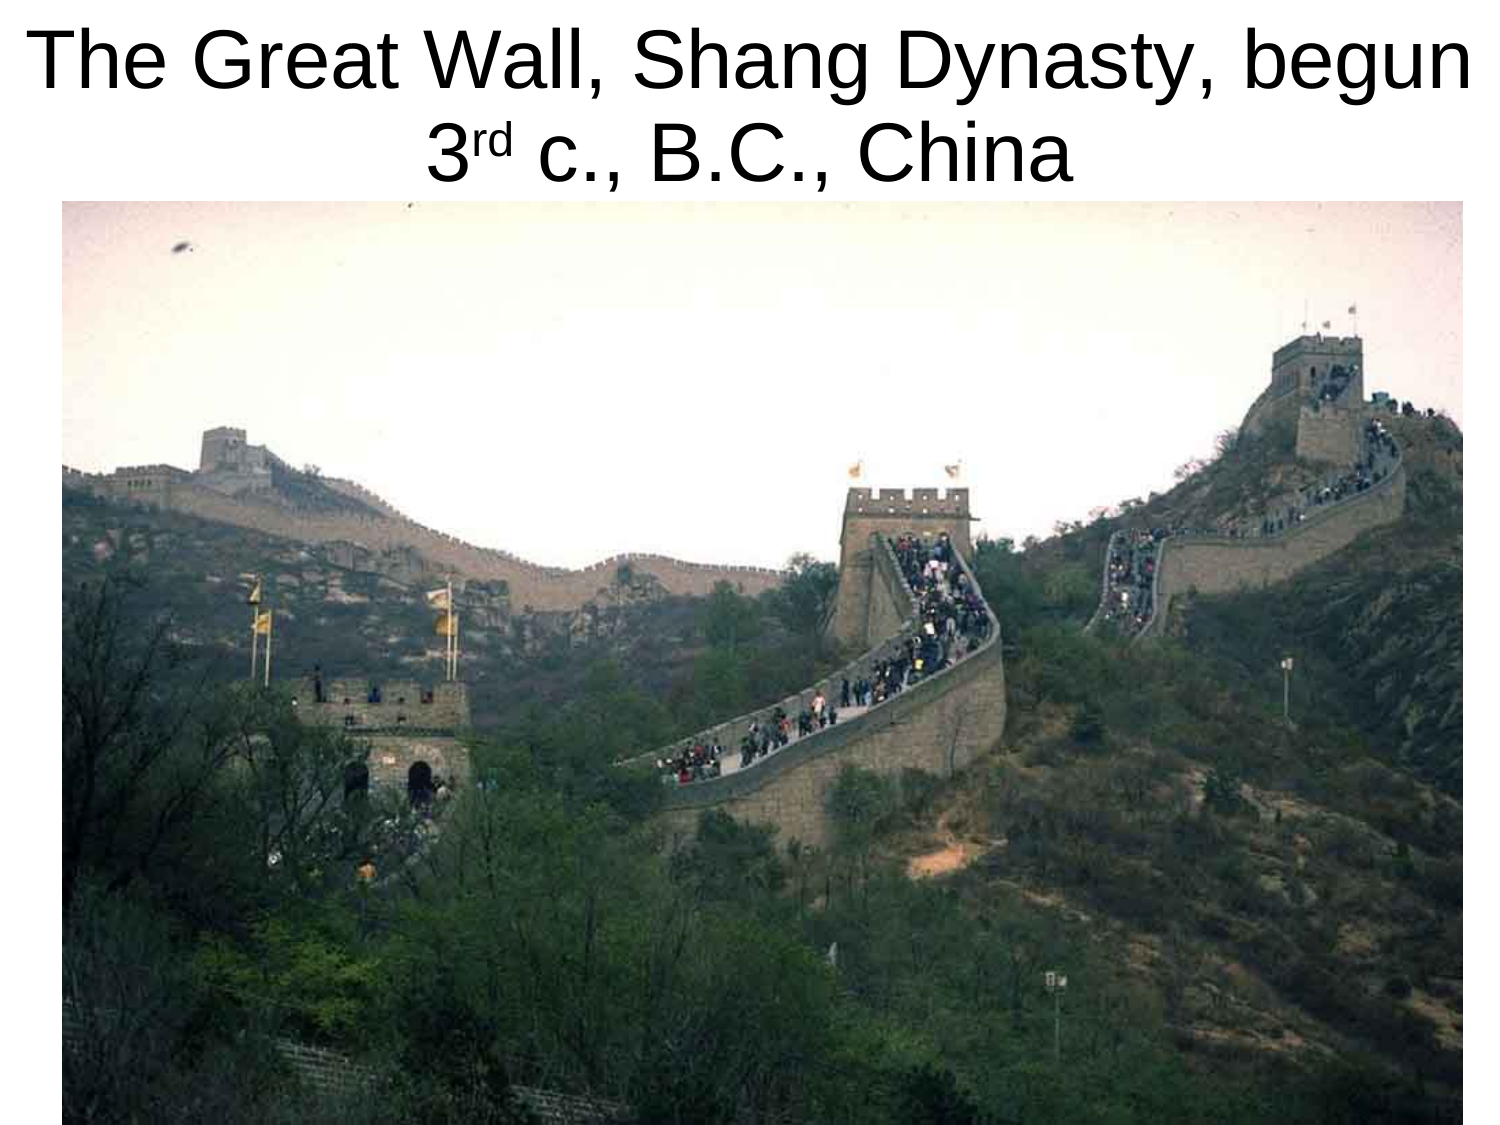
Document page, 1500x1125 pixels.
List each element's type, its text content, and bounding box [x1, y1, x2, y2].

picture [62, 201, 1463, 1125]
title The Great Wall, Shang Dynasty, begun 3rd c., B.C., China [0, 0, 1500, 214]
